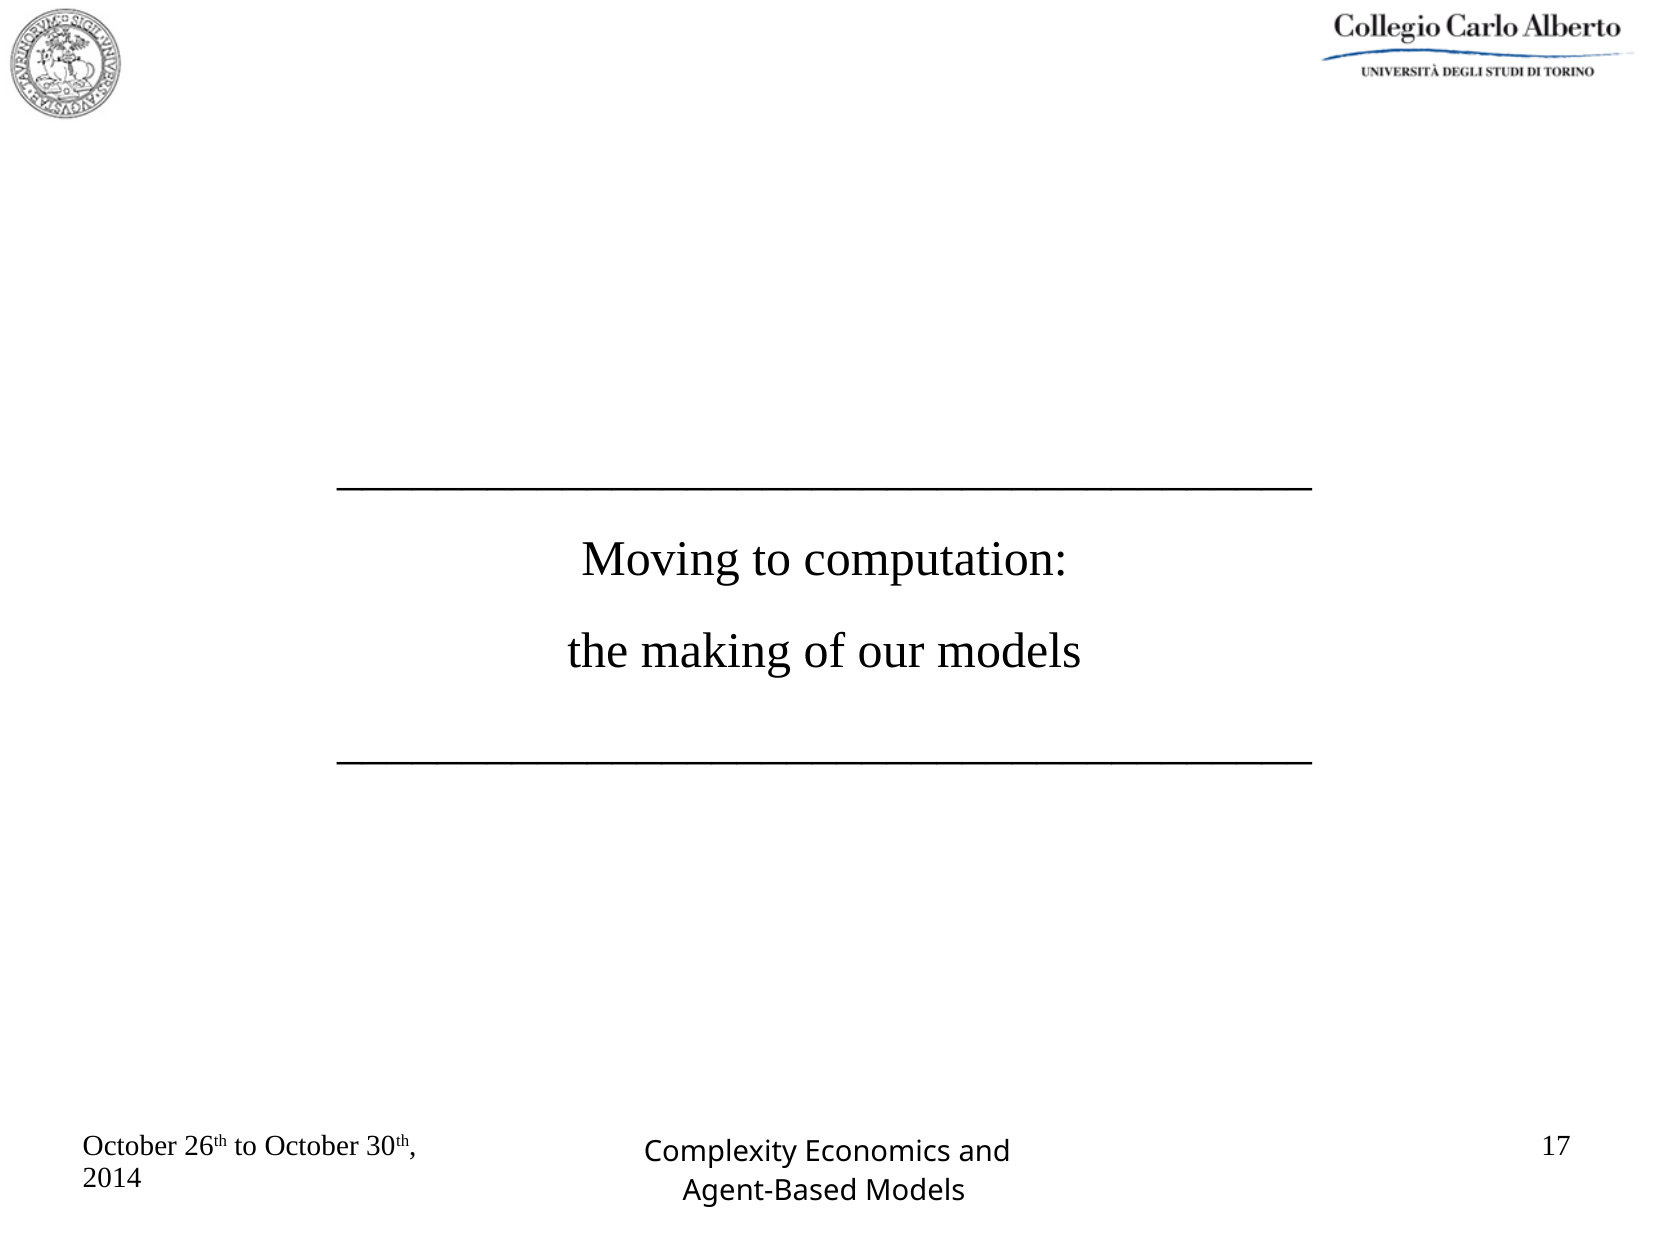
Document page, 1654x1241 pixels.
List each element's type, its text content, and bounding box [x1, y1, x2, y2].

text_box _______________________________________ Moving to computation: the making of our models _______________________________________ [290, 426, 1341, 777]
picture [5, 5, 125, 122]
picture [1312, 0, 1645, 92]
